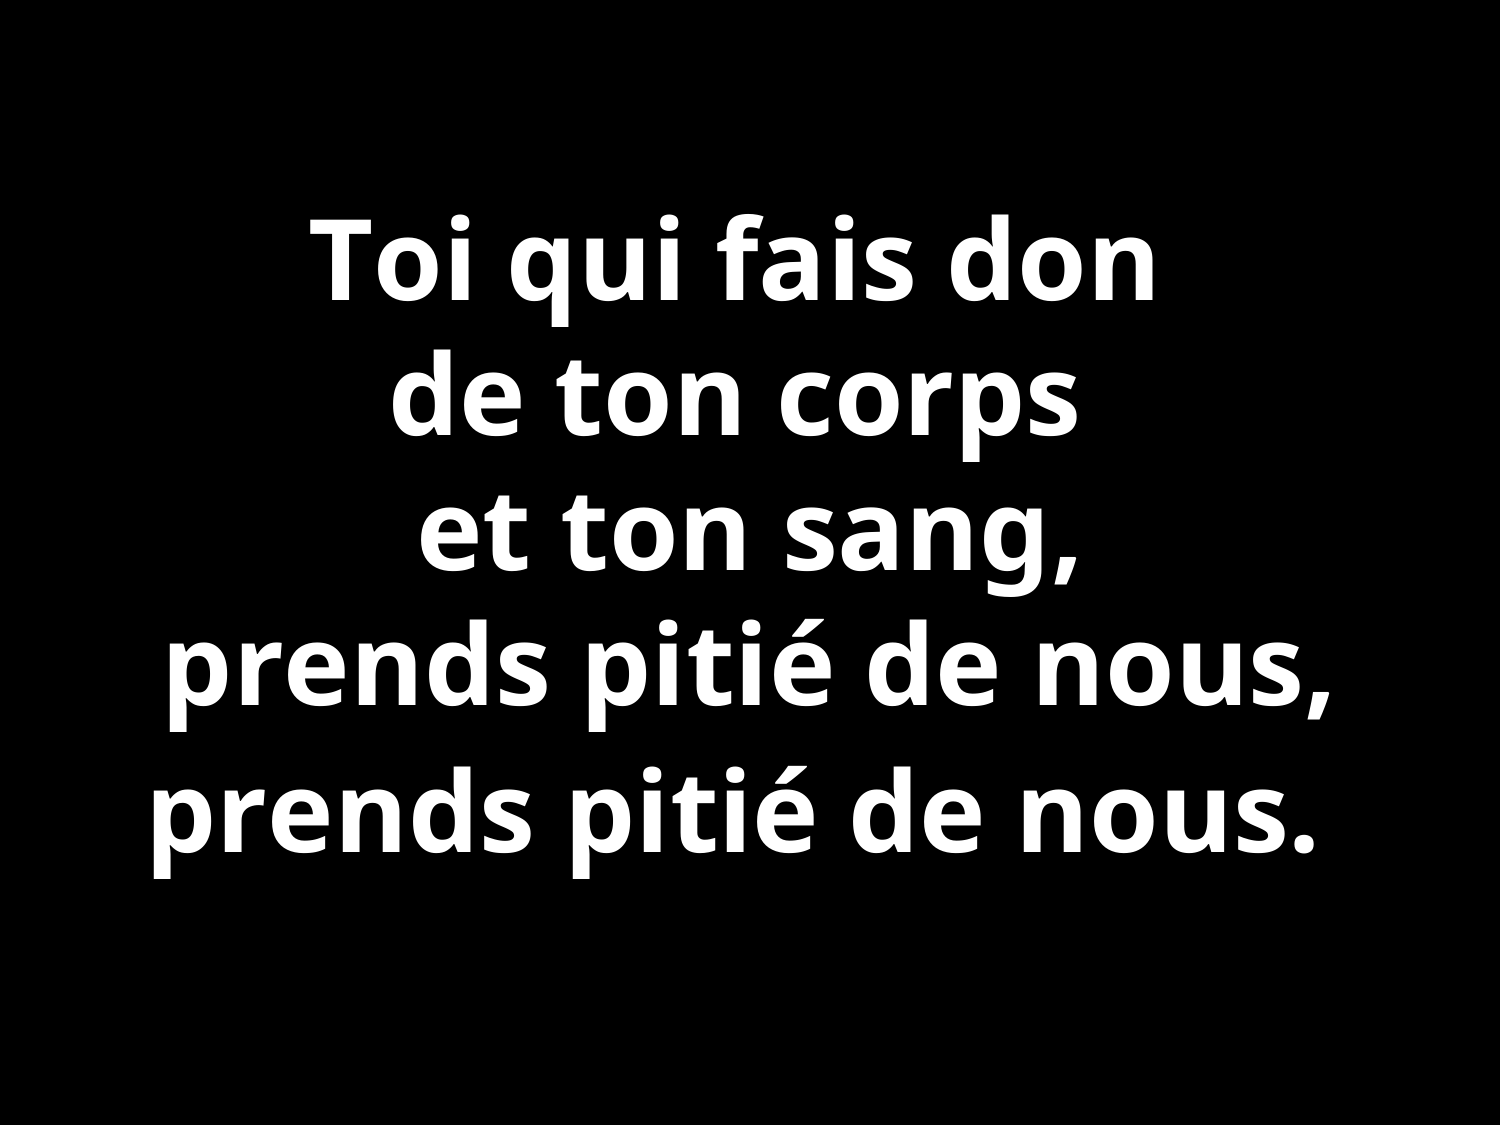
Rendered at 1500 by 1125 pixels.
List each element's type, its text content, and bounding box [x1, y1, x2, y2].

text_box Toi qui fais don de ton corps et ton sang, prends pitié de nous, prends pitié de nous. [0, 420, 1500, 945]
